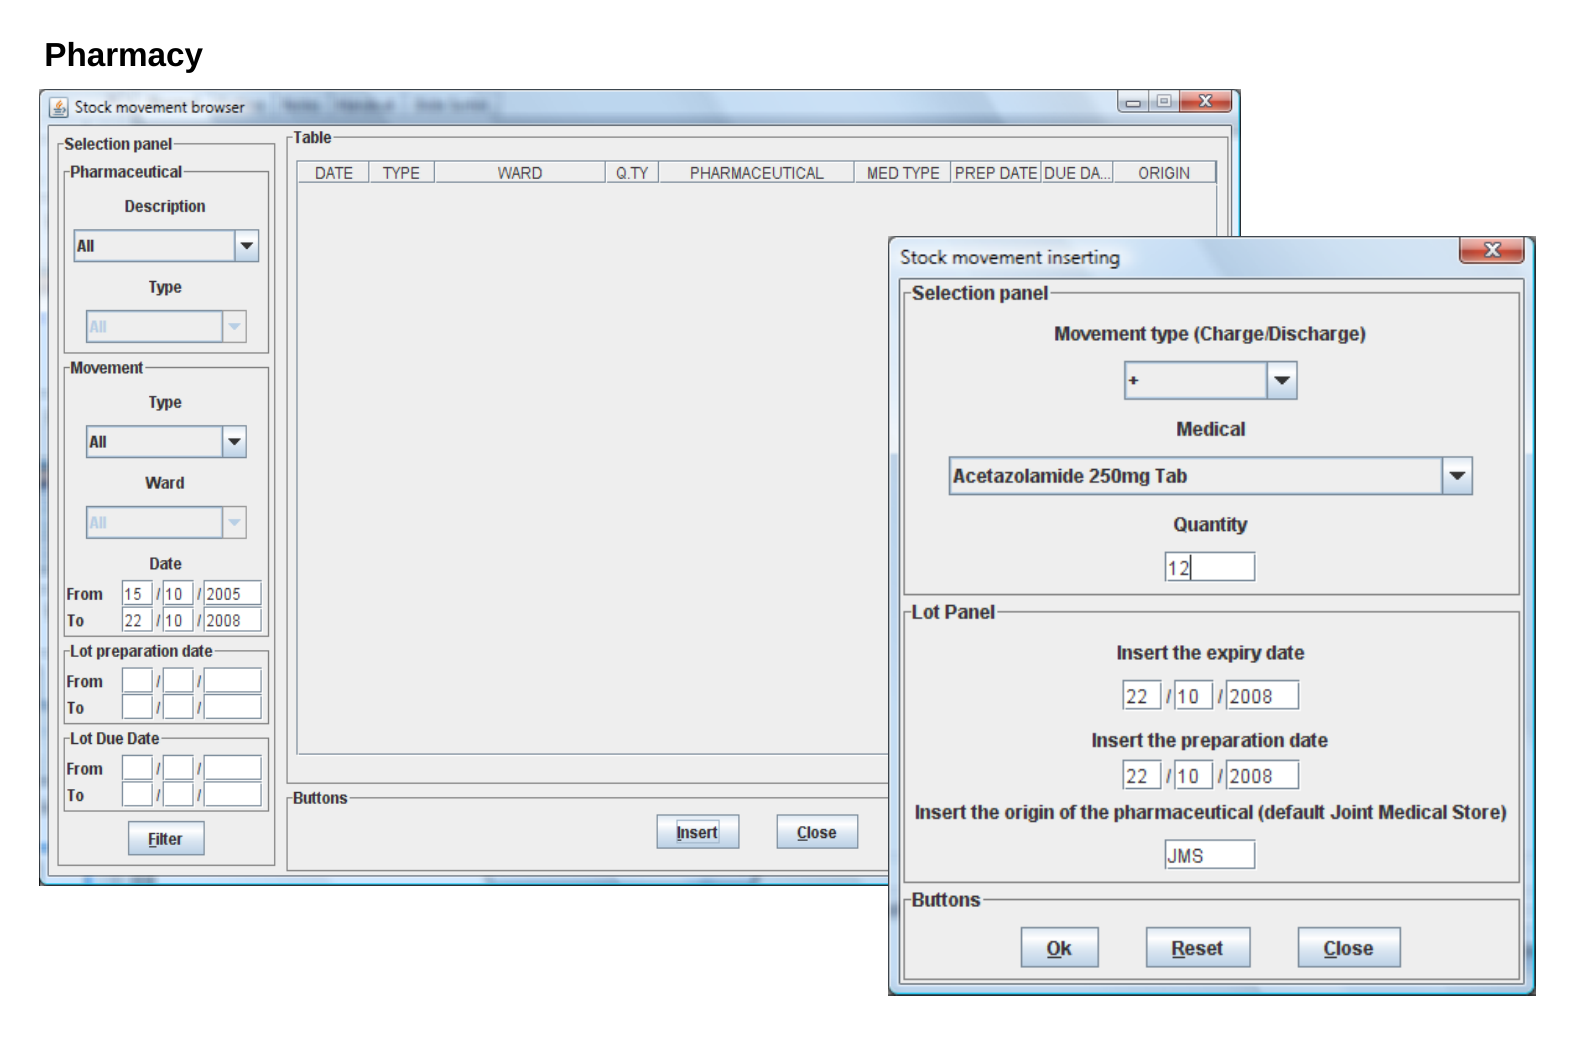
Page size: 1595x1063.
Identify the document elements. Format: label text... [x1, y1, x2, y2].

picture [39, 89, 1536, 996]
text_box Pharmacy [29, 29, 810, 83]
